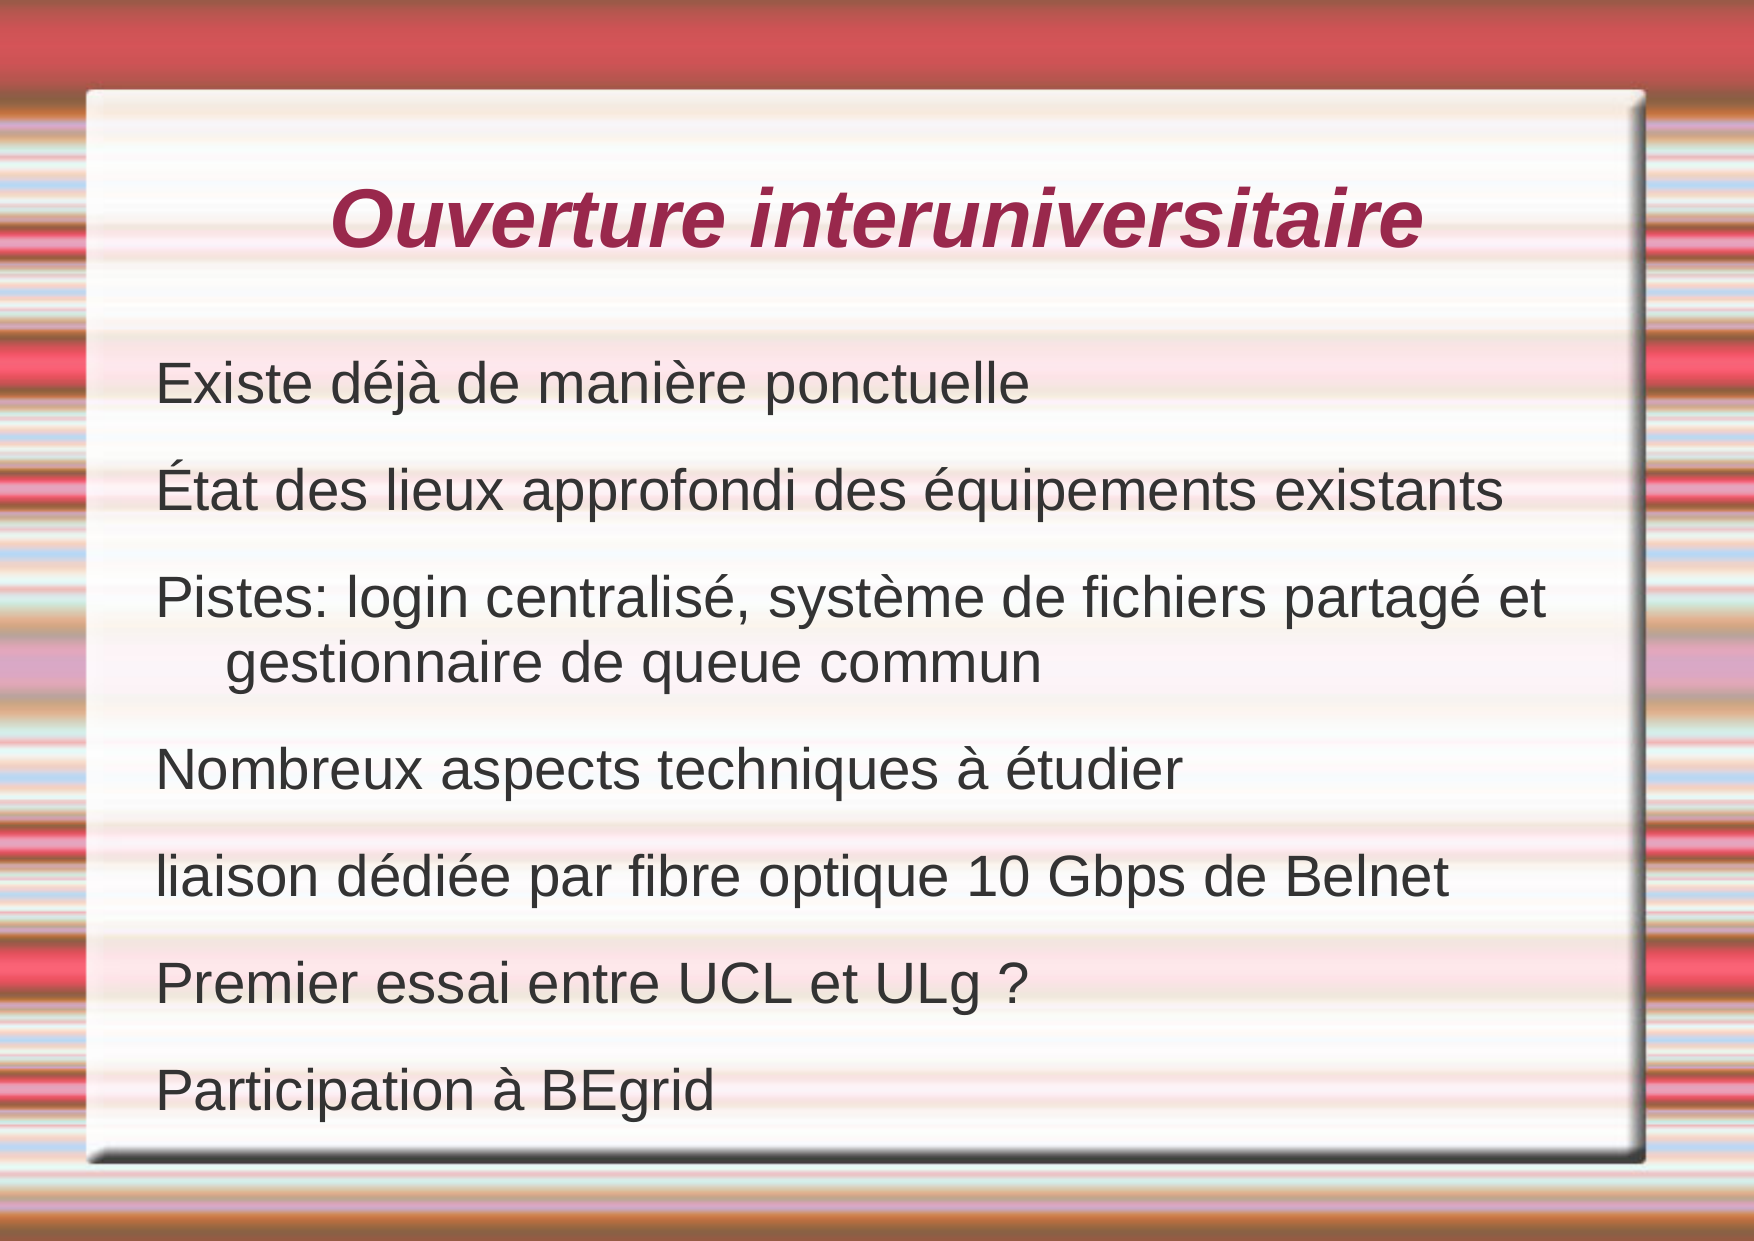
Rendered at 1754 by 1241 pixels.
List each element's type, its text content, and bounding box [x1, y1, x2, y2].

title Ouverture interuniversitaire [128, 114, 1627, 322]
list Existe déjà de manière ponctuelle État des lieux approfondi des équipements existants Pistes: login centralisé, système de fichiers partagé et gestionnaire de queue commun Nombreux aspects techniques à étudier liaison dédiée par fibre optique 10 Gbps de Belnet Premier essai entre UCL et ULg ? Participation à BEgrid [143, 350, 1608, 1166]
picture [0, 0, 1754, 1241]
